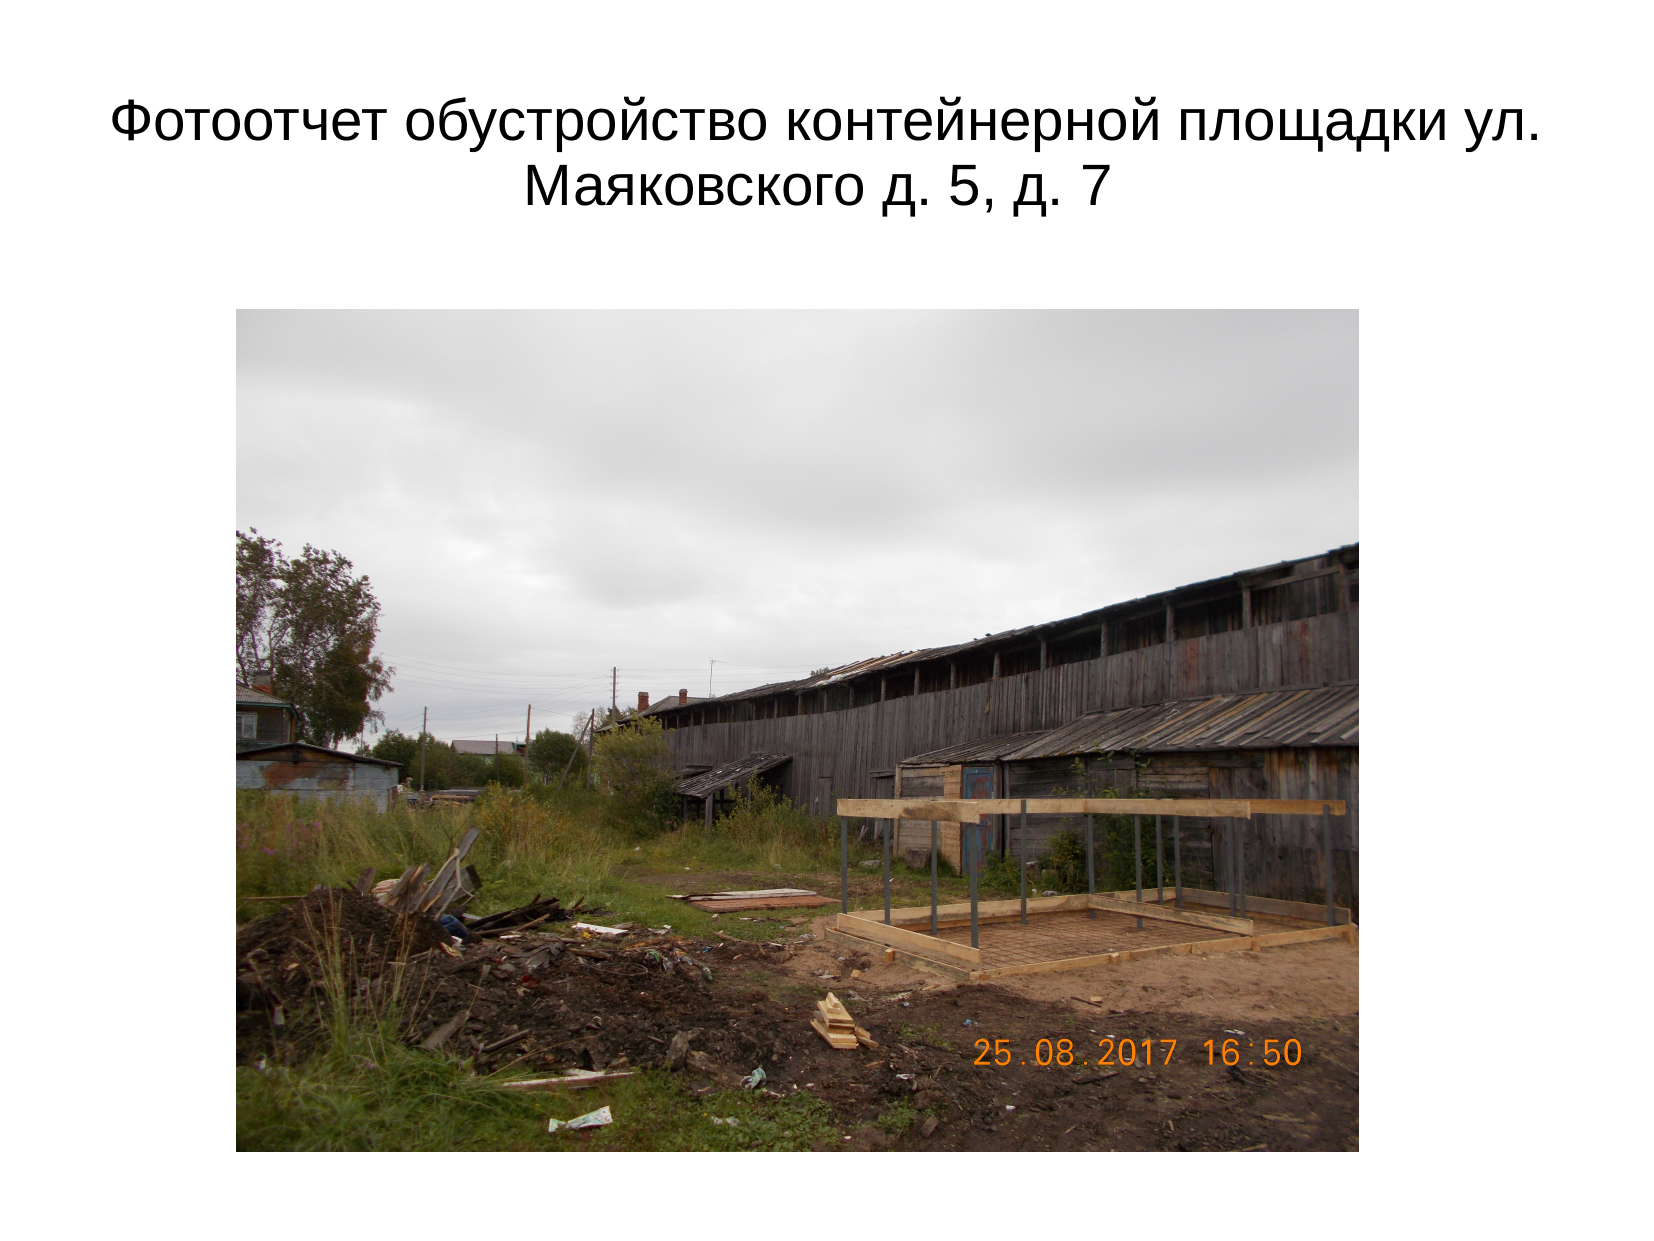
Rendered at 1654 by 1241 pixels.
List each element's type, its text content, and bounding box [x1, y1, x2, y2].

picture [236, 309, 1359, 1152]
title Фотоотчет обустройство контейнерной площадки ул. Маяковского д. 5, д. 7 [82, 49, 1571, 257]
